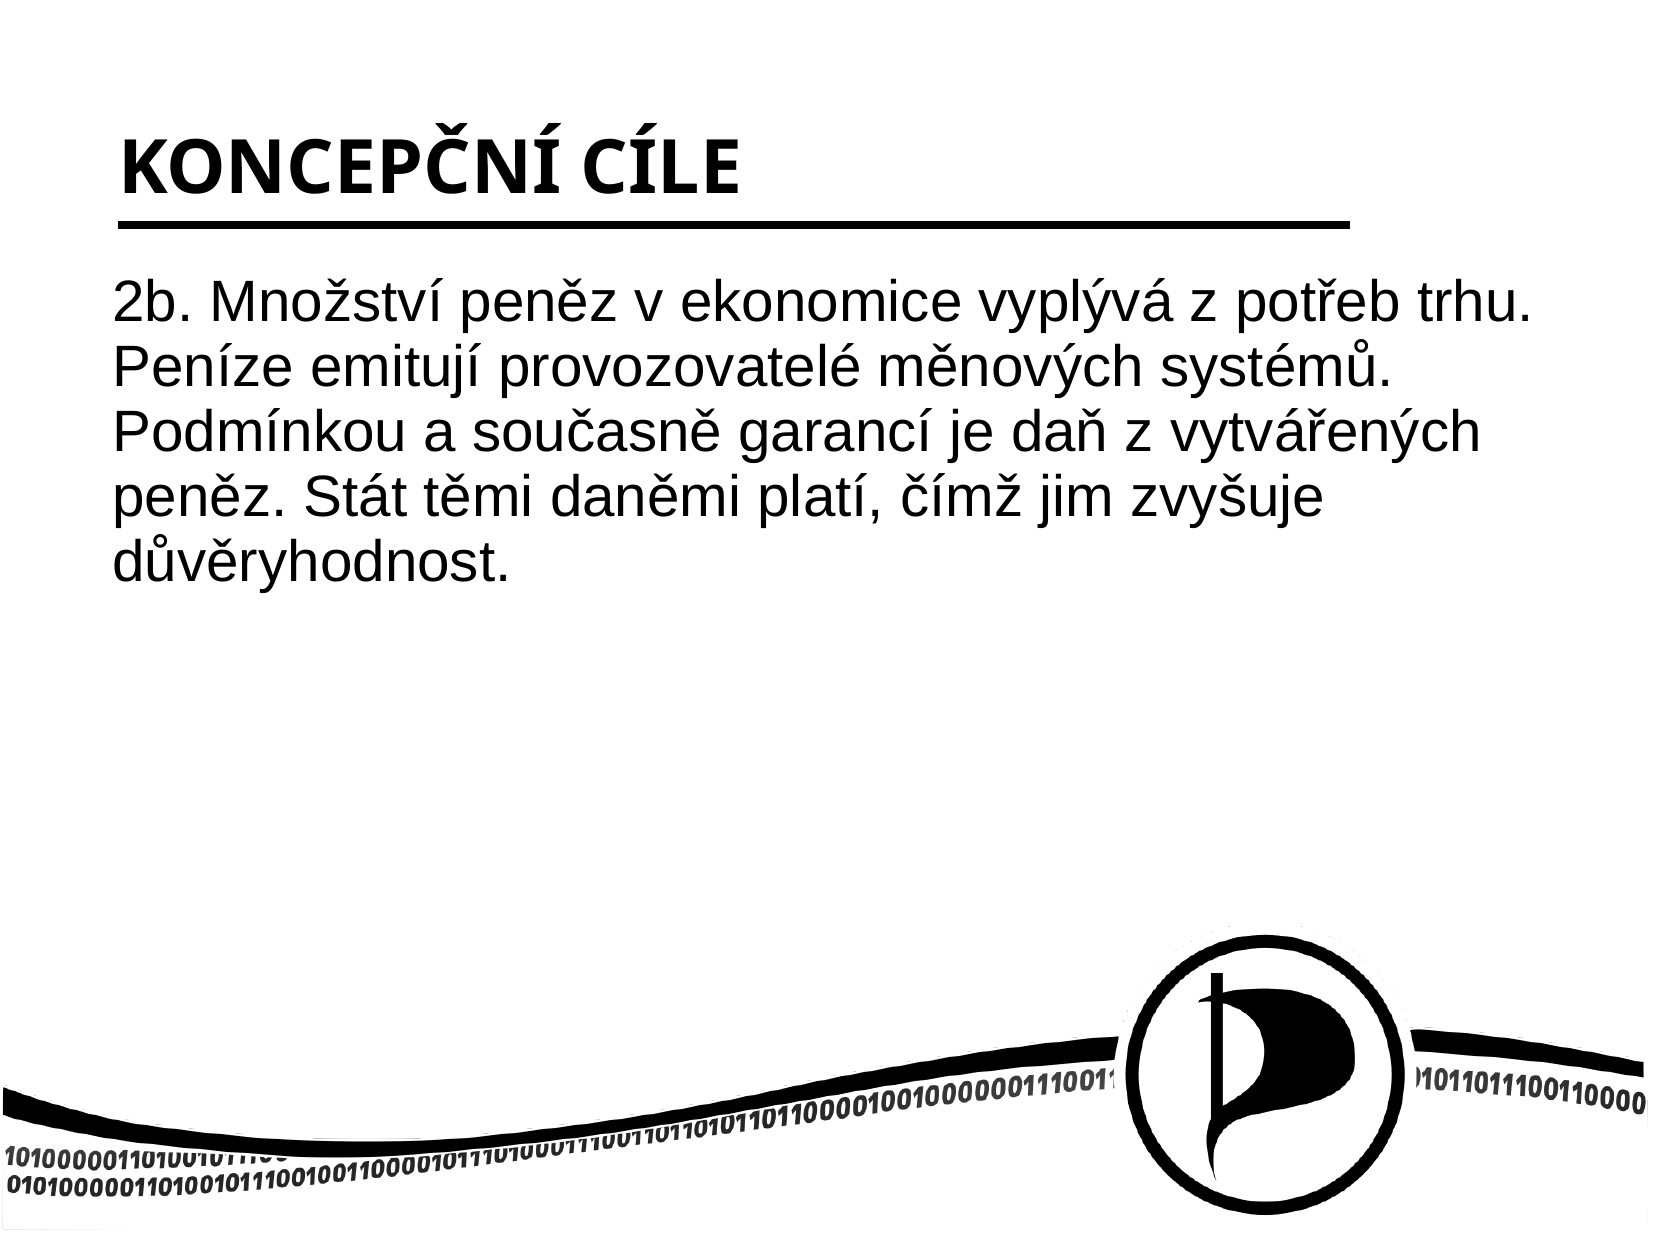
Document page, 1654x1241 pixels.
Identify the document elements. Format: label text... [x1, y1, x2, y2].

picture [0, 922, 1648, 1230]
title KONCEPČNÍ CÍLE [118, 22, 1576, 216]
list 2b. Množství peněz v ekonomice vyplývá z potřeb trhu. Peníze emitují provozovatelé měnových systémů. Podmínkou a současně garancí je daň z vytvářených peněz. Stát těmi daněmi platí, čímž jim zvyšuje důvěryhodnost. [112, 268, 1576, 1088]
